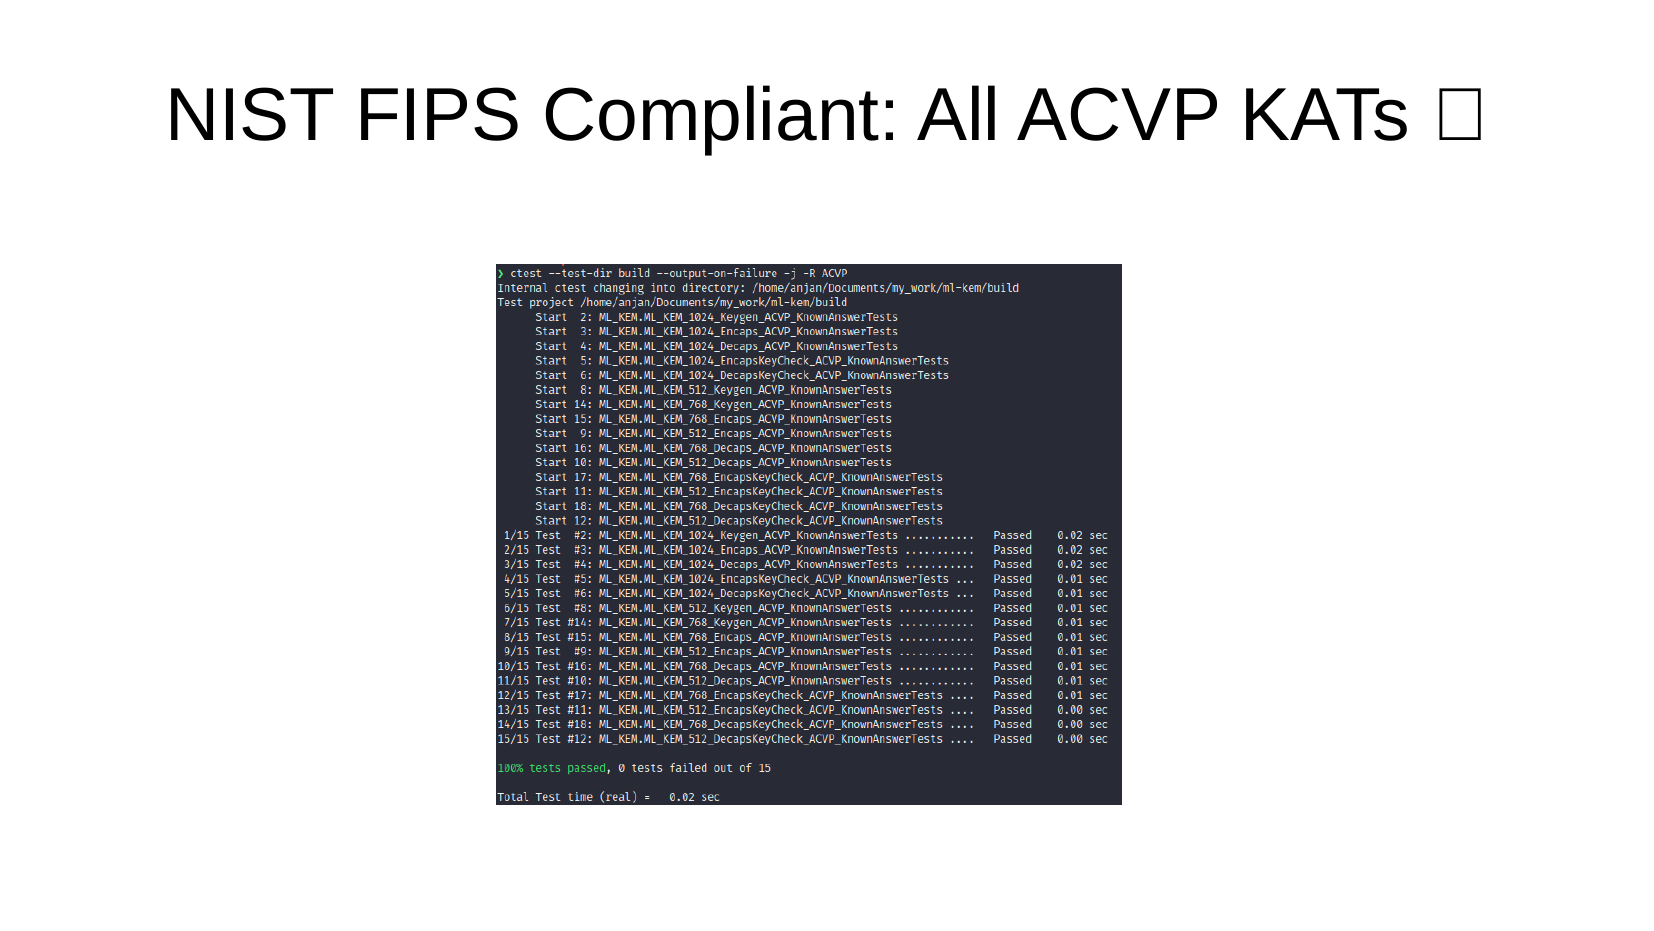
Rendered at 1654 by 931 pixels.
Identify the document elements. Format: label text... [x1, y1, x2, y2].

title NIST FIPS Compliant: All ACVP KATs ✅ [82, 37, 1571, 193]
picture [496, 264, 1122, 805]
